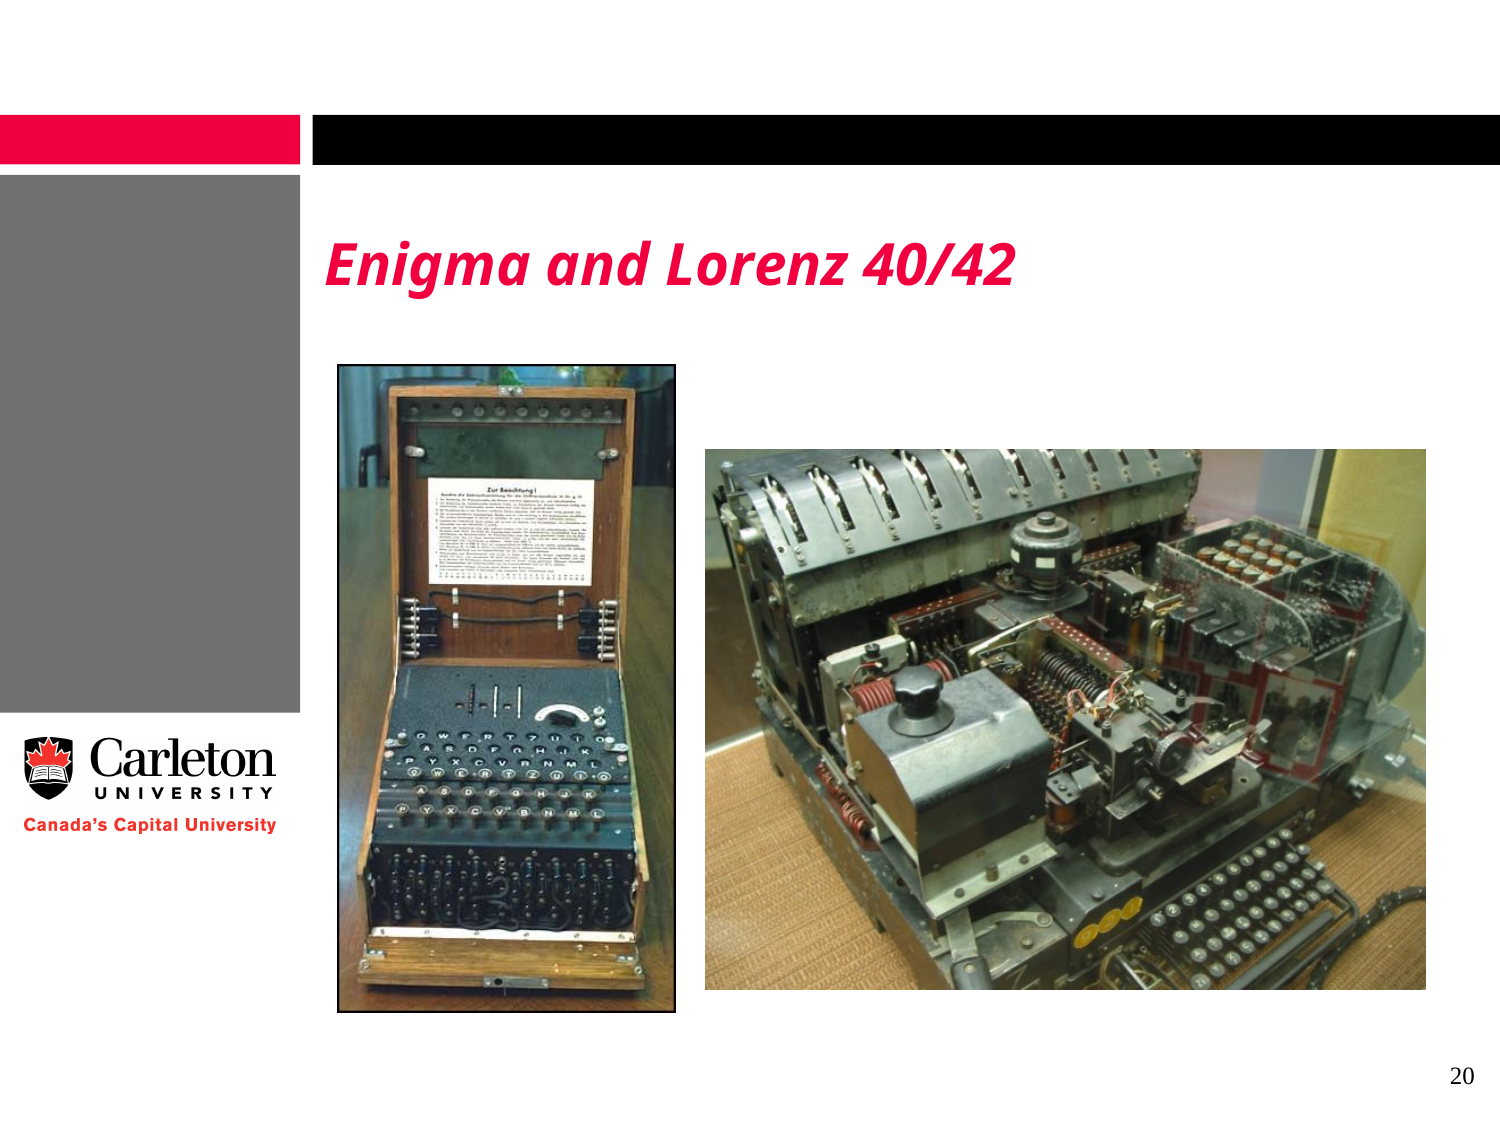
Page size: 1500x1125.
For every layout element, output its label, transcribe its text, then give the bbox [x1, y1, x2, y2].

picture [24, 737, 276, 834]
title Enigma and Lorenz 40/42 [324, 194, 1450, 331]
picture [337, 364, 676, 1013]
picture [705, 449, 1426, 990]
